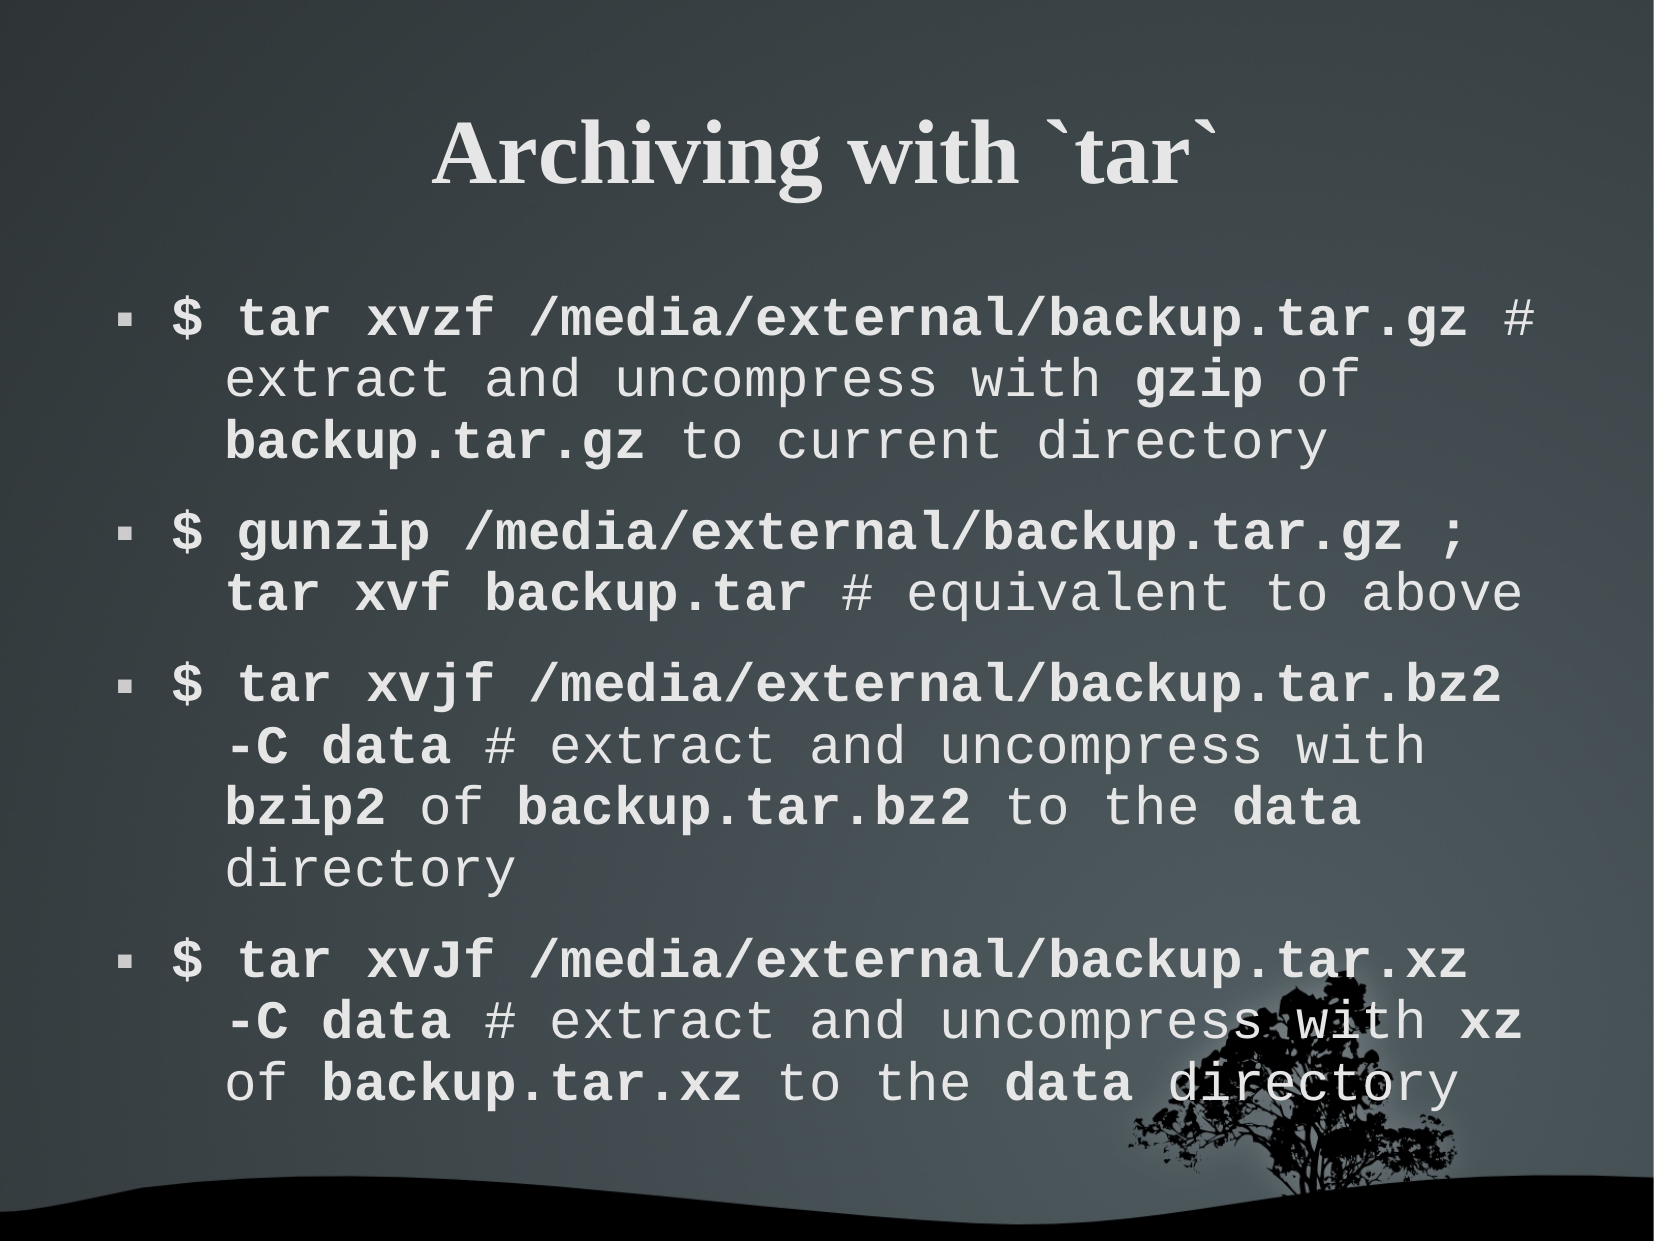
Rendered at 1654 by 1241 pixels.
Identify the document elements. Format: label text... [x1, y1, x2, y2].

title Archiving with `tar` [82, 49, 1571, 257]
picture [0, 0, 1654, 1241]
list $ tar xvzf /media/external/backup.tar.gz # extract and uncompress with gzip of backup.tar.gz to current directory $ gunzip /media/external/backup.tar.gz ; tar xvf backup.tar # equivalent to above $ tar xvjf /media/external/backup.tar.bz2 -C data # extract and uncompress with bzip2 of backup.tar.bz2 to the data directory $ tar xvJf /media/external/backup.tar.xz -C data # extract and uncompress with xz of backup.tar.xz to the data directory [82, 290, 1571, 1135]
